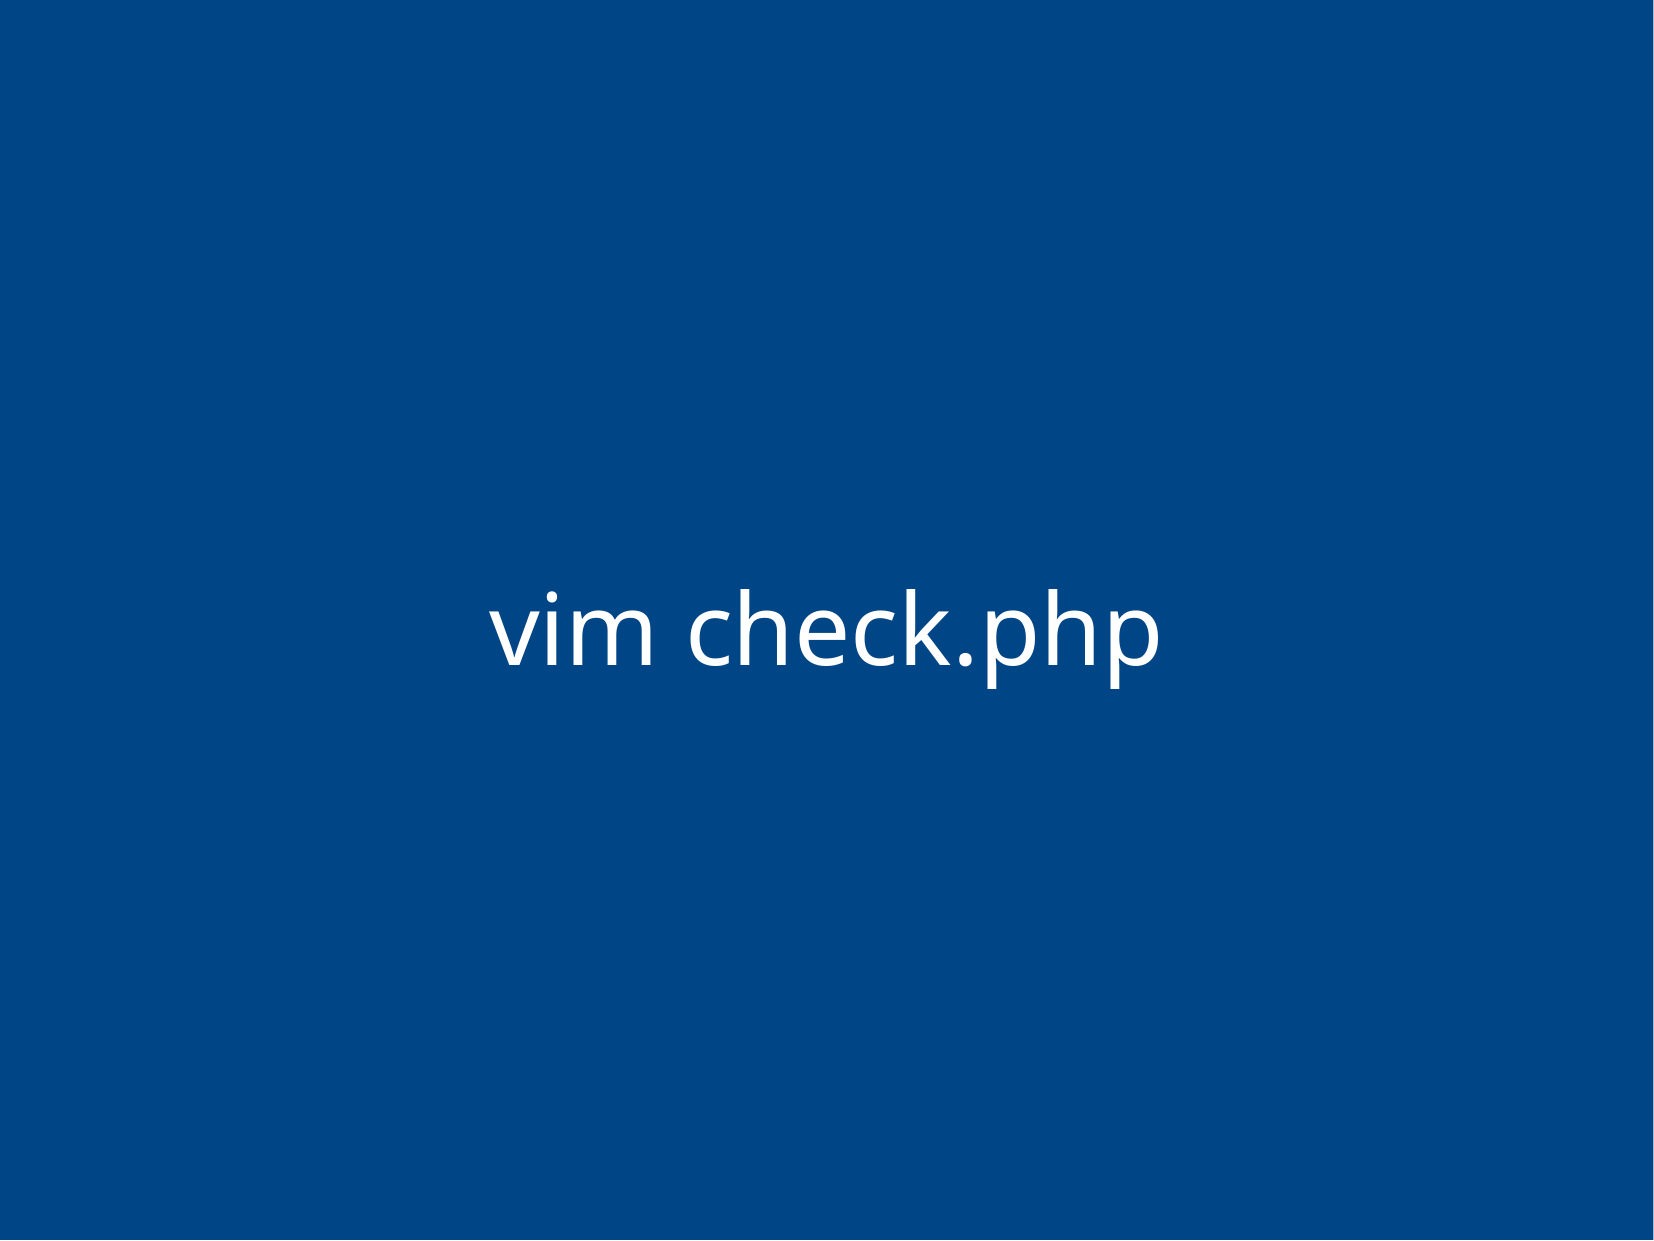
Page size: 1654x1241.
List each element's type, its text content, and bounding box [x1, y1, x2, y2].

subtitle vim check.php [23, 35, 1630, 1217]
